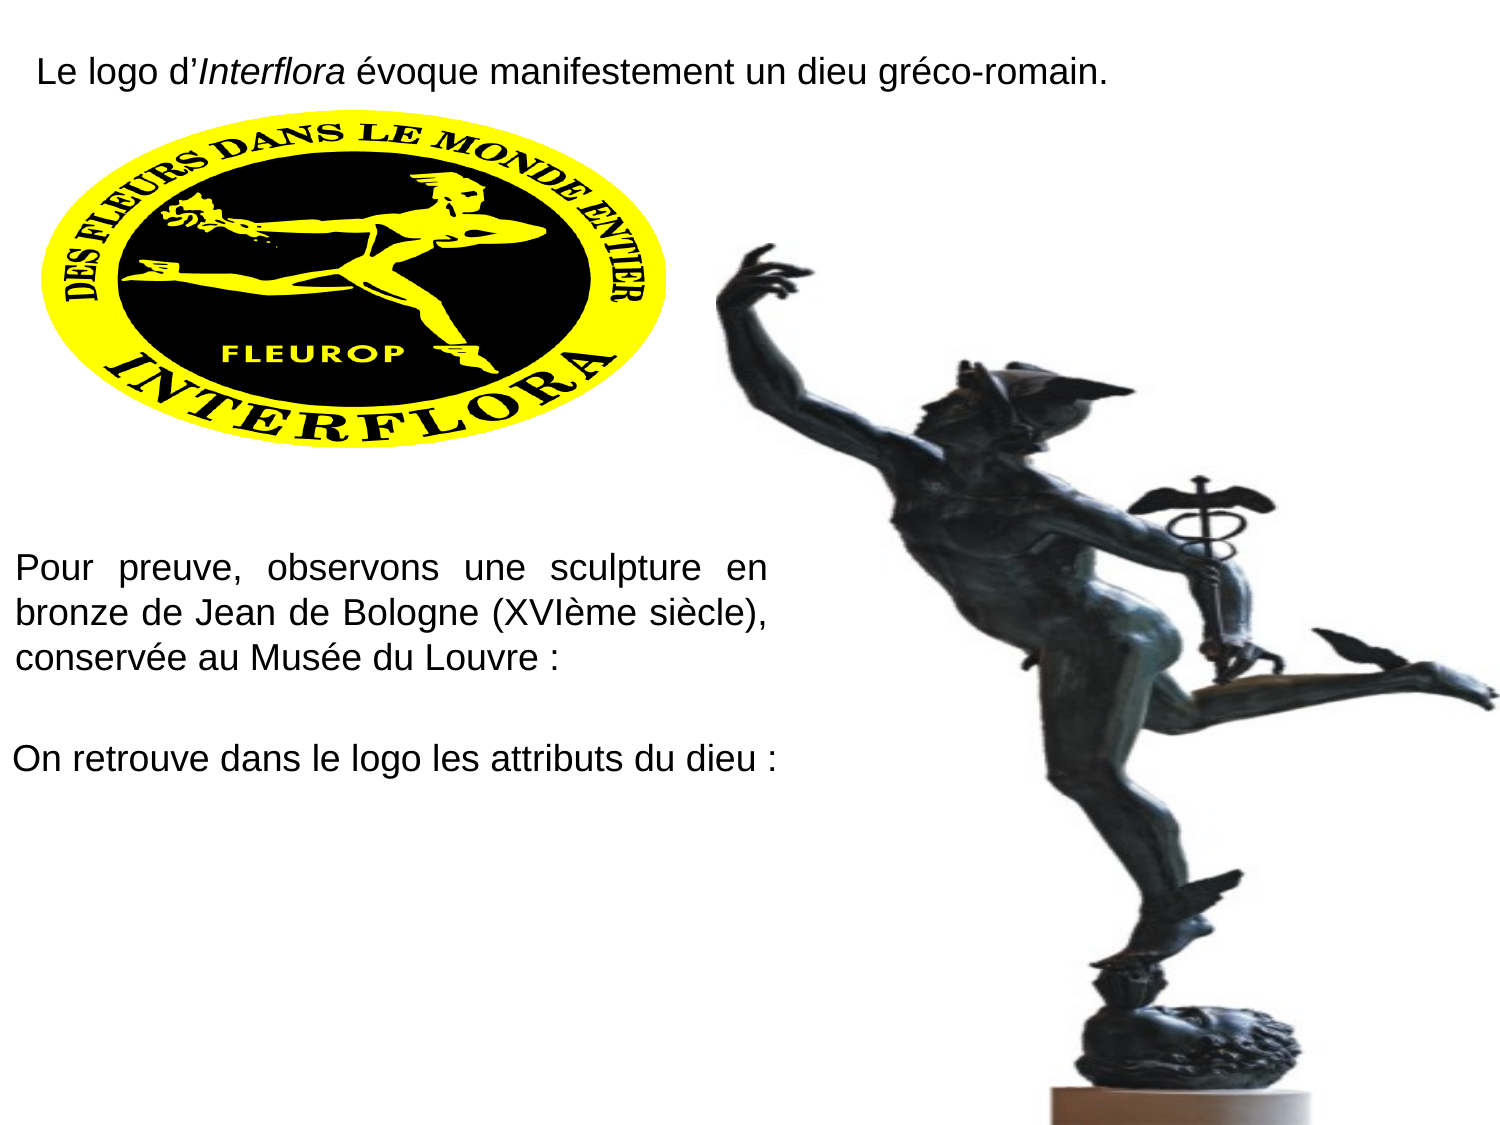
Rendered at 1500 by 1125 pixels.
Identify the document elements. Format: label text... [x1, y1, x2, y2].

text_box Le logo d’Interflora évoque manifestement un dieu gréco-romain. [21, 39, 1500, 100]
text_box On retrouve dans le logo les attributs du dieu : [0, 726, 795, 787]
picture [716, 243, 1500, 1125]
picture [41, 110, 666, 448]
text_box Pour preuve, observons une sculpture en bronze de Jean de Bologne (XVIème siècle), conservée au Musée du Louvre : [0, 535, 798, 686]
